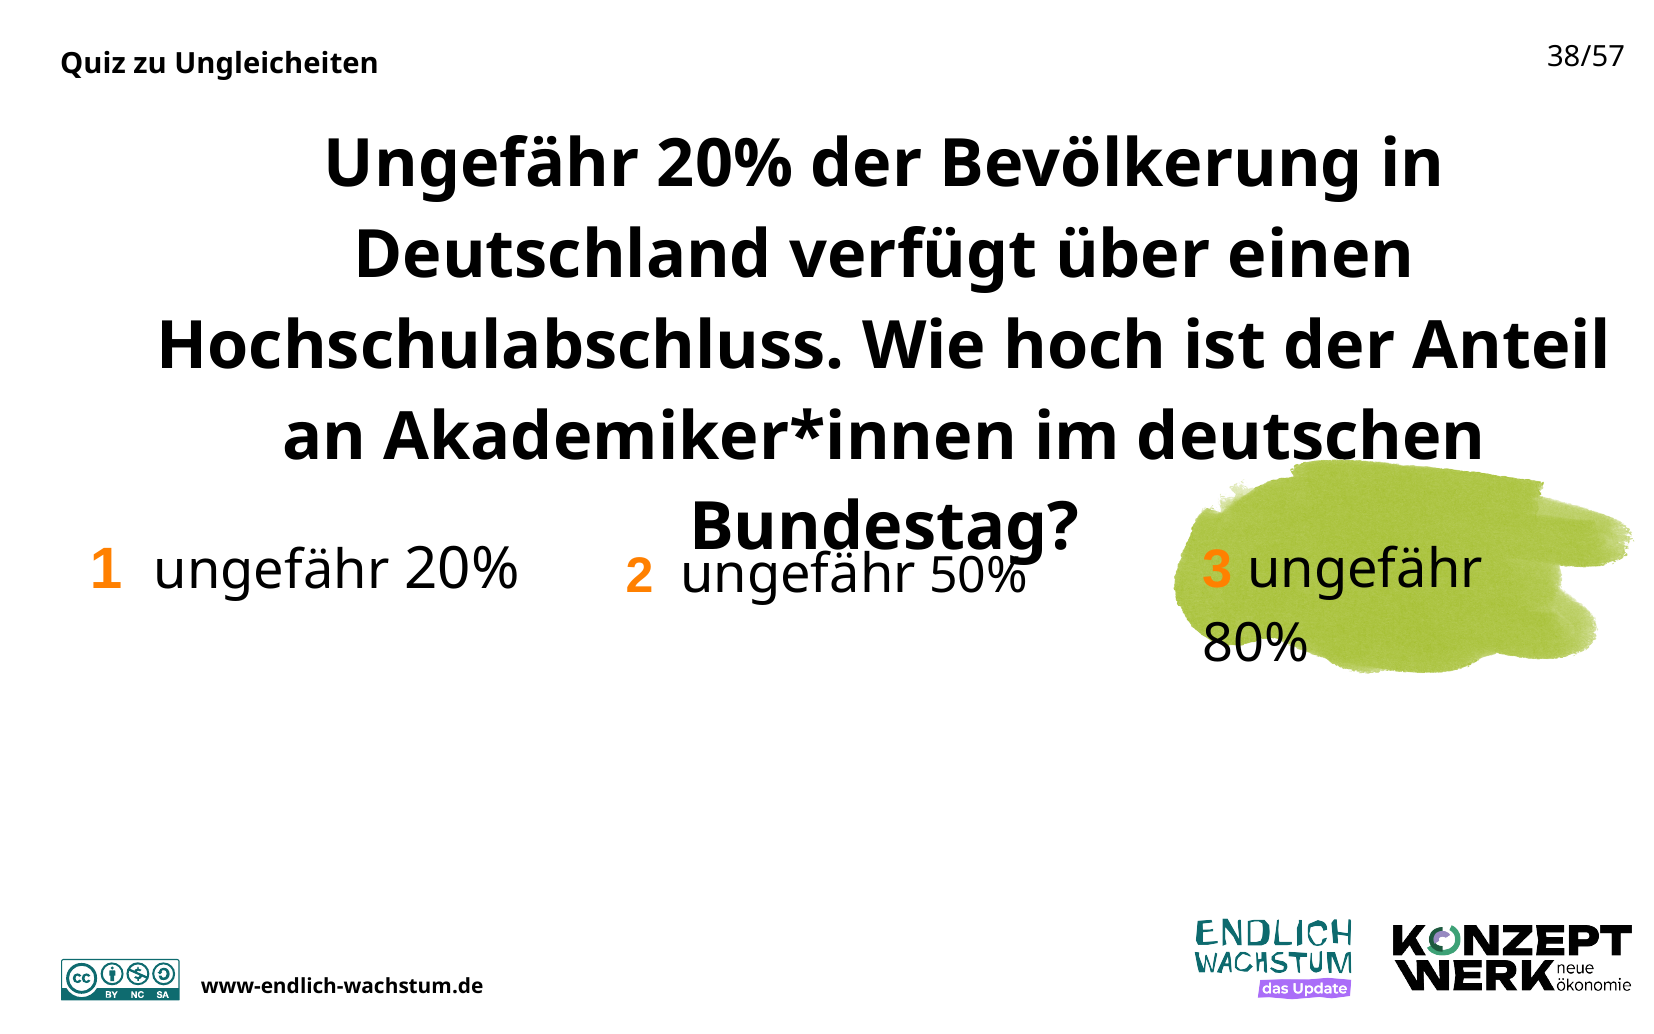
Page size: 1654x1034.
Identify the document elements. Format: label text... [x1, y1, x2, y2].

text_box 1 ungefähr 20% [4, 519, 563, 898]
picture [1173, 459, 1635, 674]
text_box 3 ungefähr 80% [1116, 522, 1611, 901]
text_box 2 ungefähr 50% [563, 527, 1081, 792]
picture [1176, 901, 1374, 1011]
title Ungefähr 20% der Bevölkerung in Deutschland verfügt über einen Hochschulabschluss. Wie hoch ist der Anteil an Akademiker*innen im deutschen Bundestag? [140, 106, 1629, 579]
picture [1387, 917, 1636, 997]
